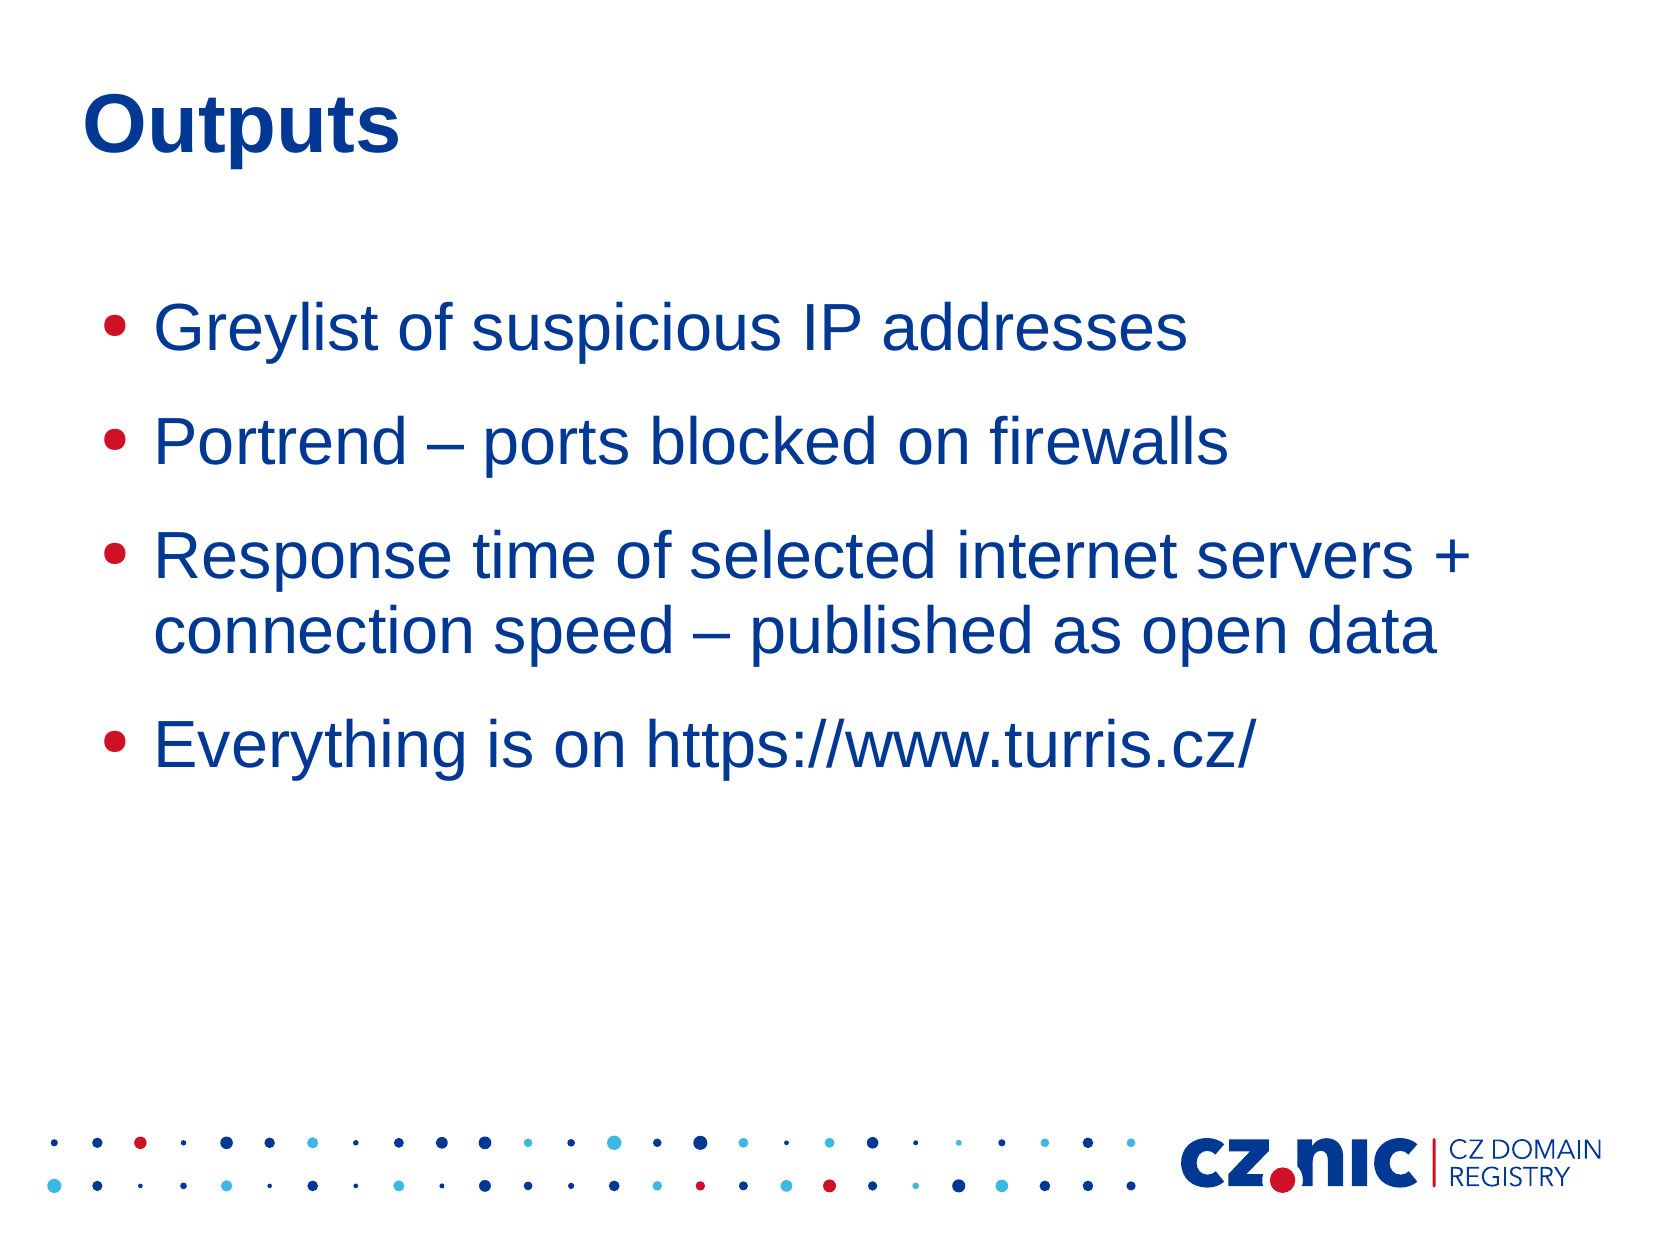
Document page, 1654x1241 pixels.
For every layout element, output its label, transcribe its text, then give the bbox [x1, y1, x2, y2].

list Greylist of suspicious IP addresses Portrend – ports blocked on firewalls Response time of selected internet servers + connection speed – published as open data Everything is on https://www.turris.cz/ [82, 290, 1571, 1087]
title Outputs [82, 70, 1571, 178]
